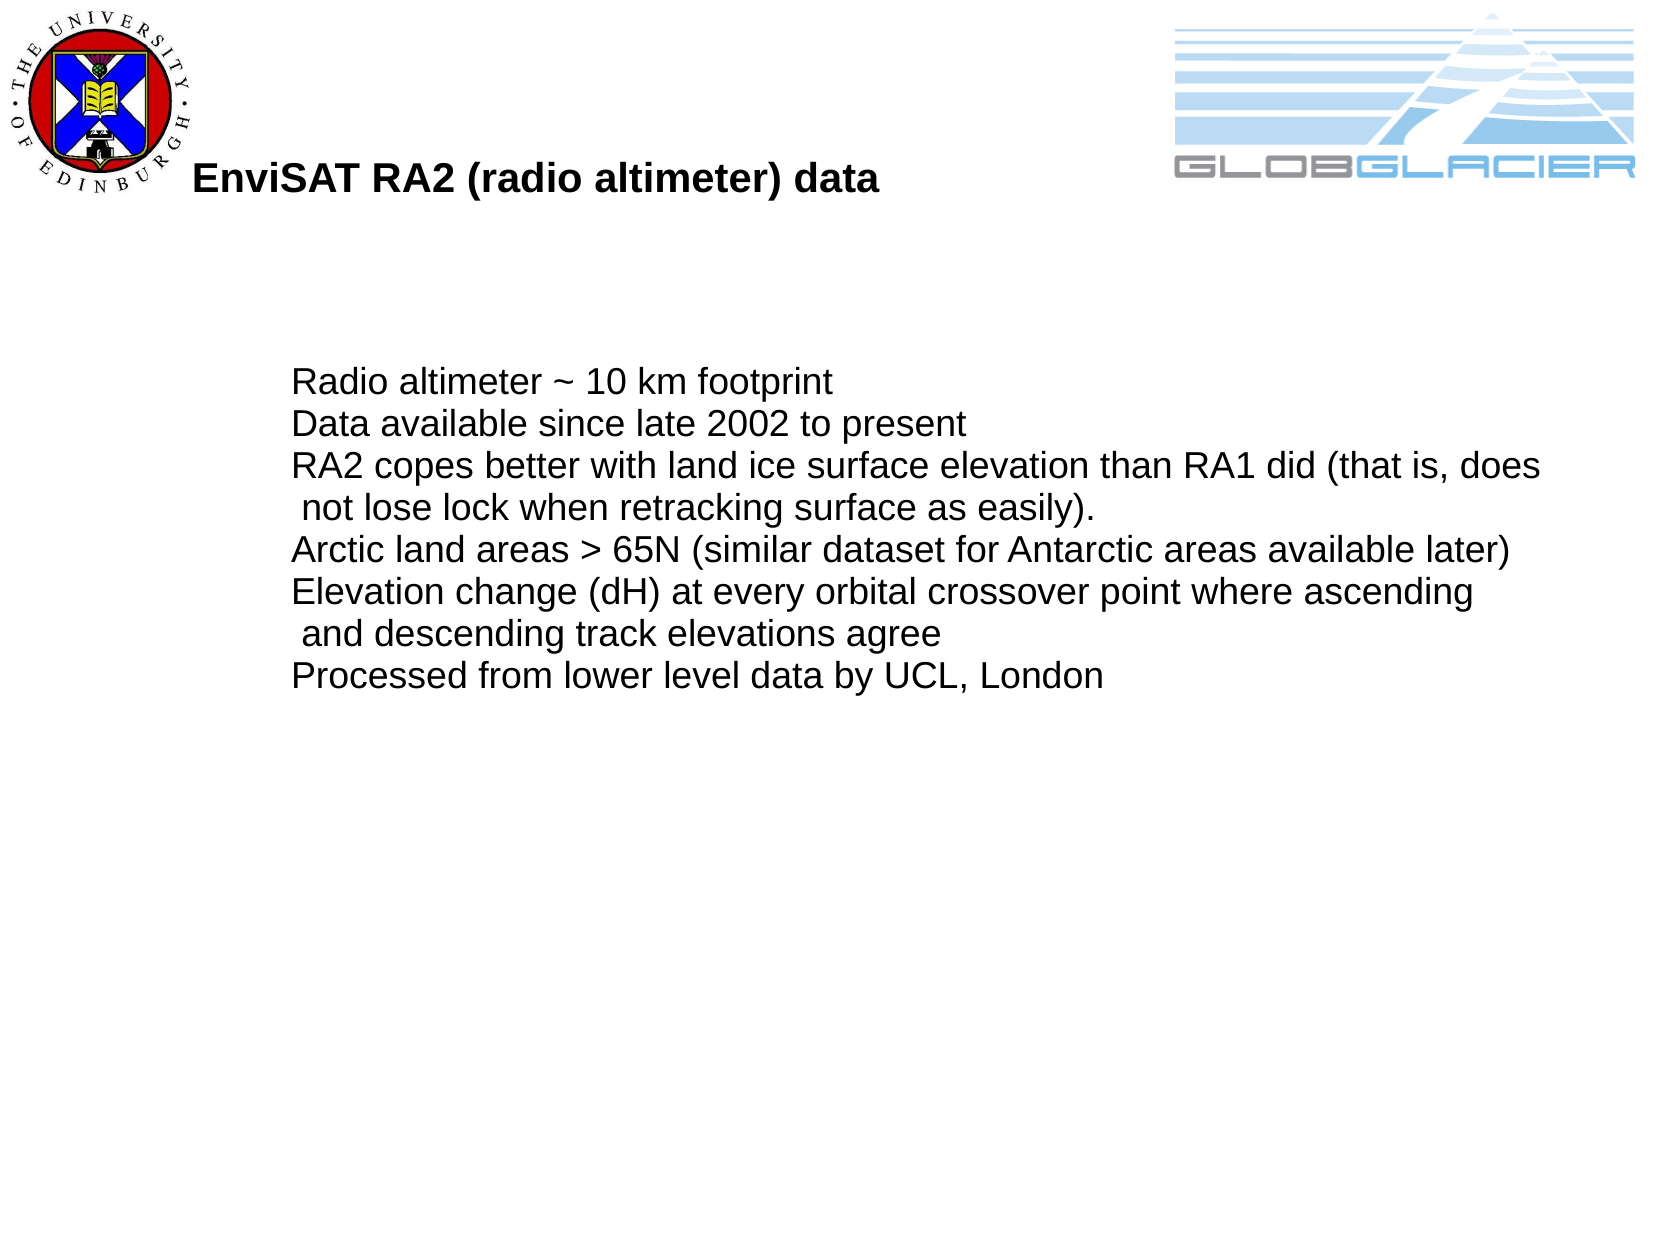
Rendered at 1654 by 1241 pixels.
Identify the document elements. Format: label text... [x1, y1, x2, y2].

text_box EnviSAT RA2 (radio altimeter) data [177, 147, 895, 226]
picture [1139, 0, 1654, 188]
picture [6, 5, 195, 197]
text_box Radio altimeter ~ 10 km footprint Data available since late 2002 to present RA2 copes better with land ice surface elevation than RA1 did (that is, does not lose lock when retracking surface as easily). Arctic land areas > 65N (similar dataset for Antarctic areas available later) Elevation change (dH) at every orbital crossover point where ascending and descending track elevations agree Processed from lower level data by UCL, London [265, 353, 1570, 815]
